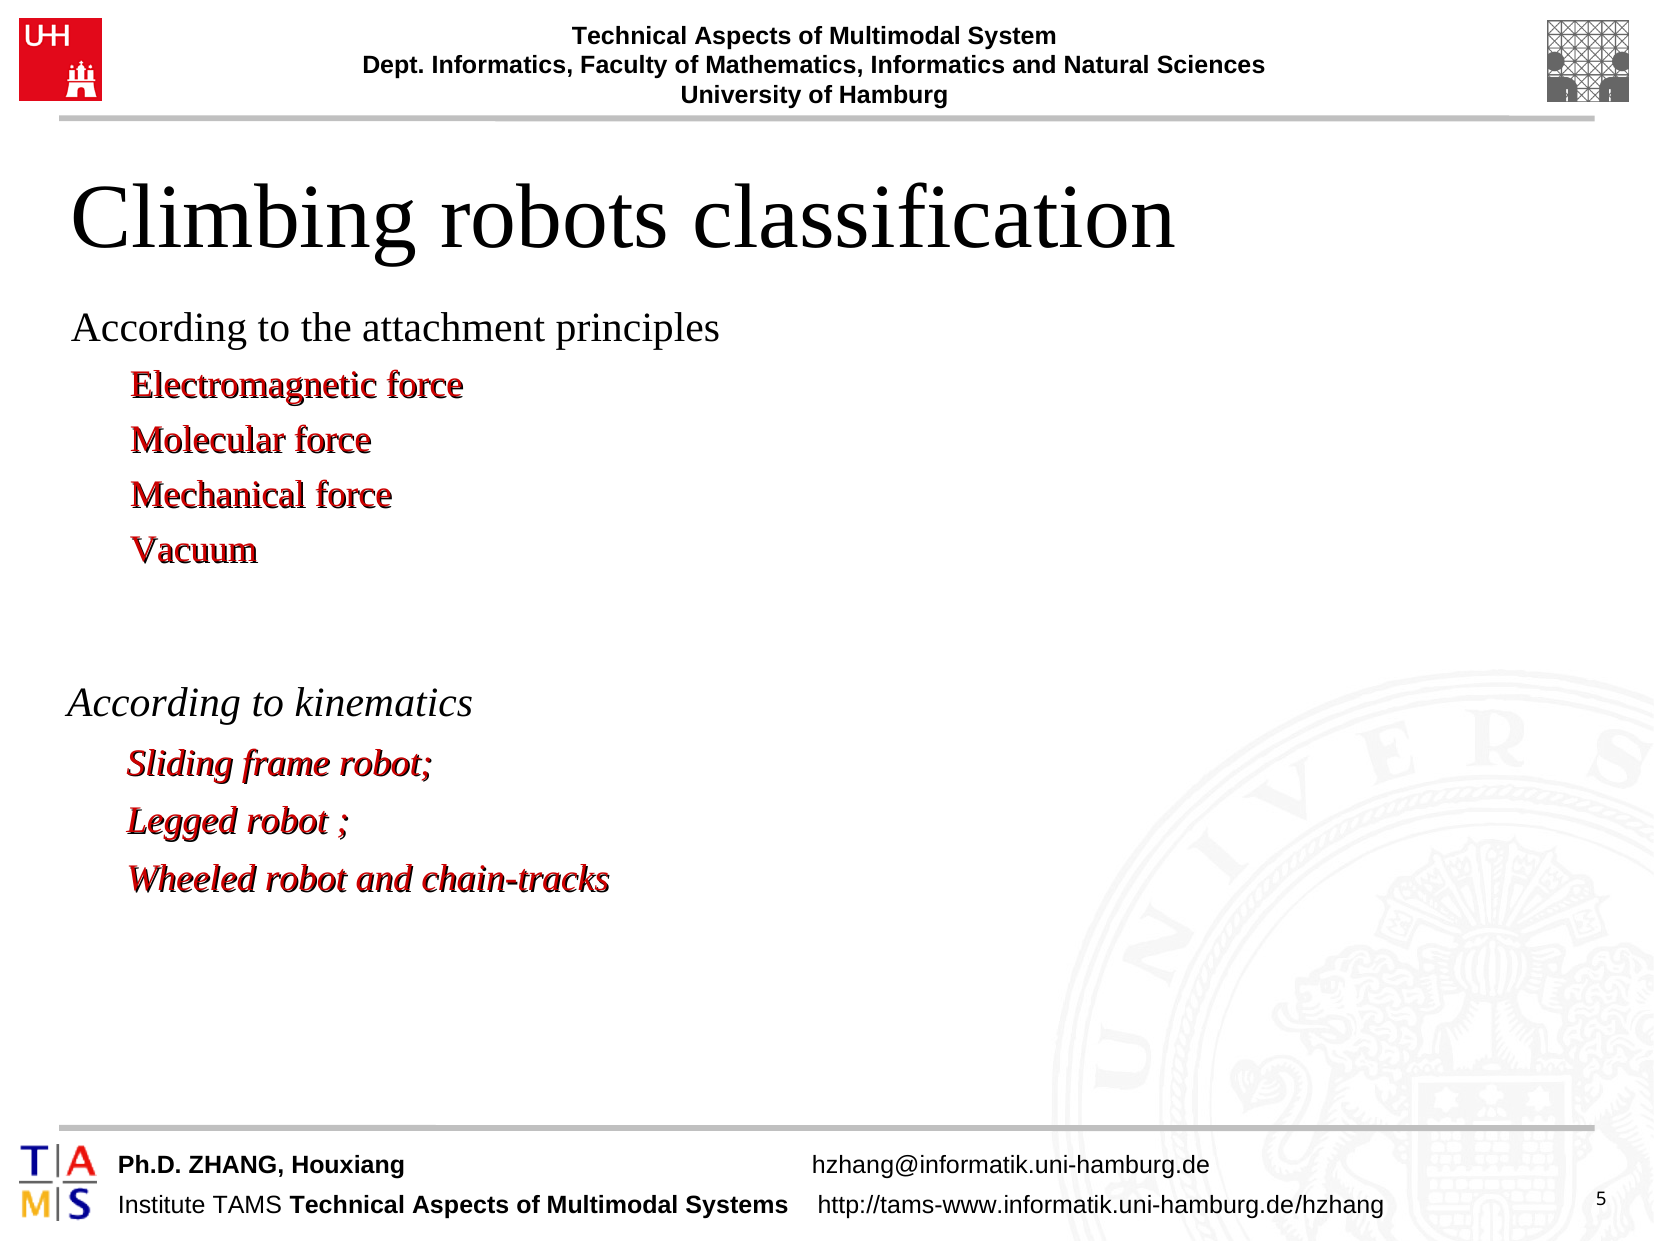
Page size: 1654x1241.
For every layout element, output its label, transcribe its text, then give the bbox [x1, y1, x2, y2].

picture [19, 18, 102, 101]
picture [19, 1144, 97, 1221]
text_box According to kinematics Sliding frame robot; Legged robot ; Wheeled robot and chain-tracks [52, 679, 680, 939]
list According to the attachment principles Electromagnetic force Molecular force Mechanical force Vacuum [70, 312, 1589, 591]
picture [1547, 20, 1629, 102]
title Climbing robots classification [70, 135, 1583, 298]
